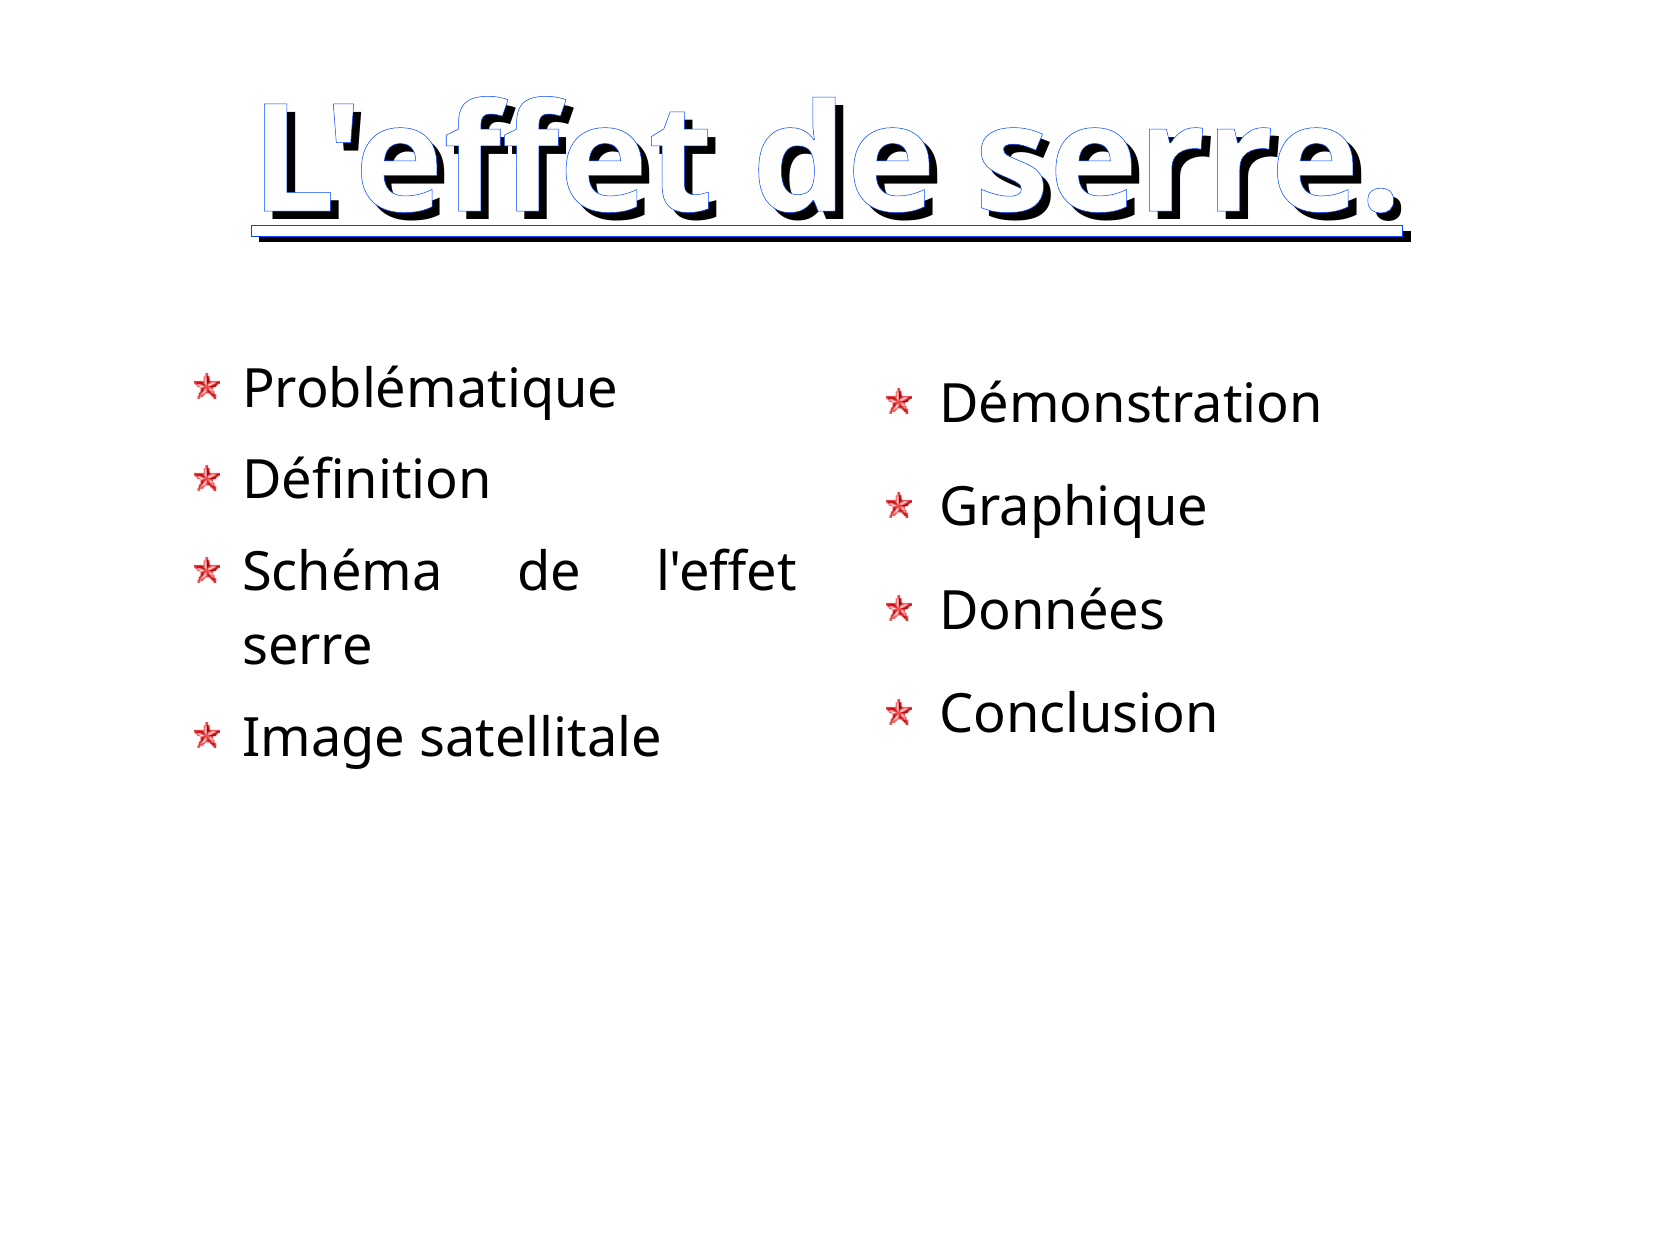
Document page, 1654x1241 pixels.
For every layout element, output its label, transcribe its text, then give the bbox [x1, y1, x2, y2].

text_box [29, 221, 1625, 1049]
list Problématique Définition Schéma de l'effet serre Image satellitale [29, 349, 798, 1241]
title L'effet de serre. [82, 48, 1571, 221]
list Démonstration Graphique Données Conclusion [868, 364, 1595, 1226]
